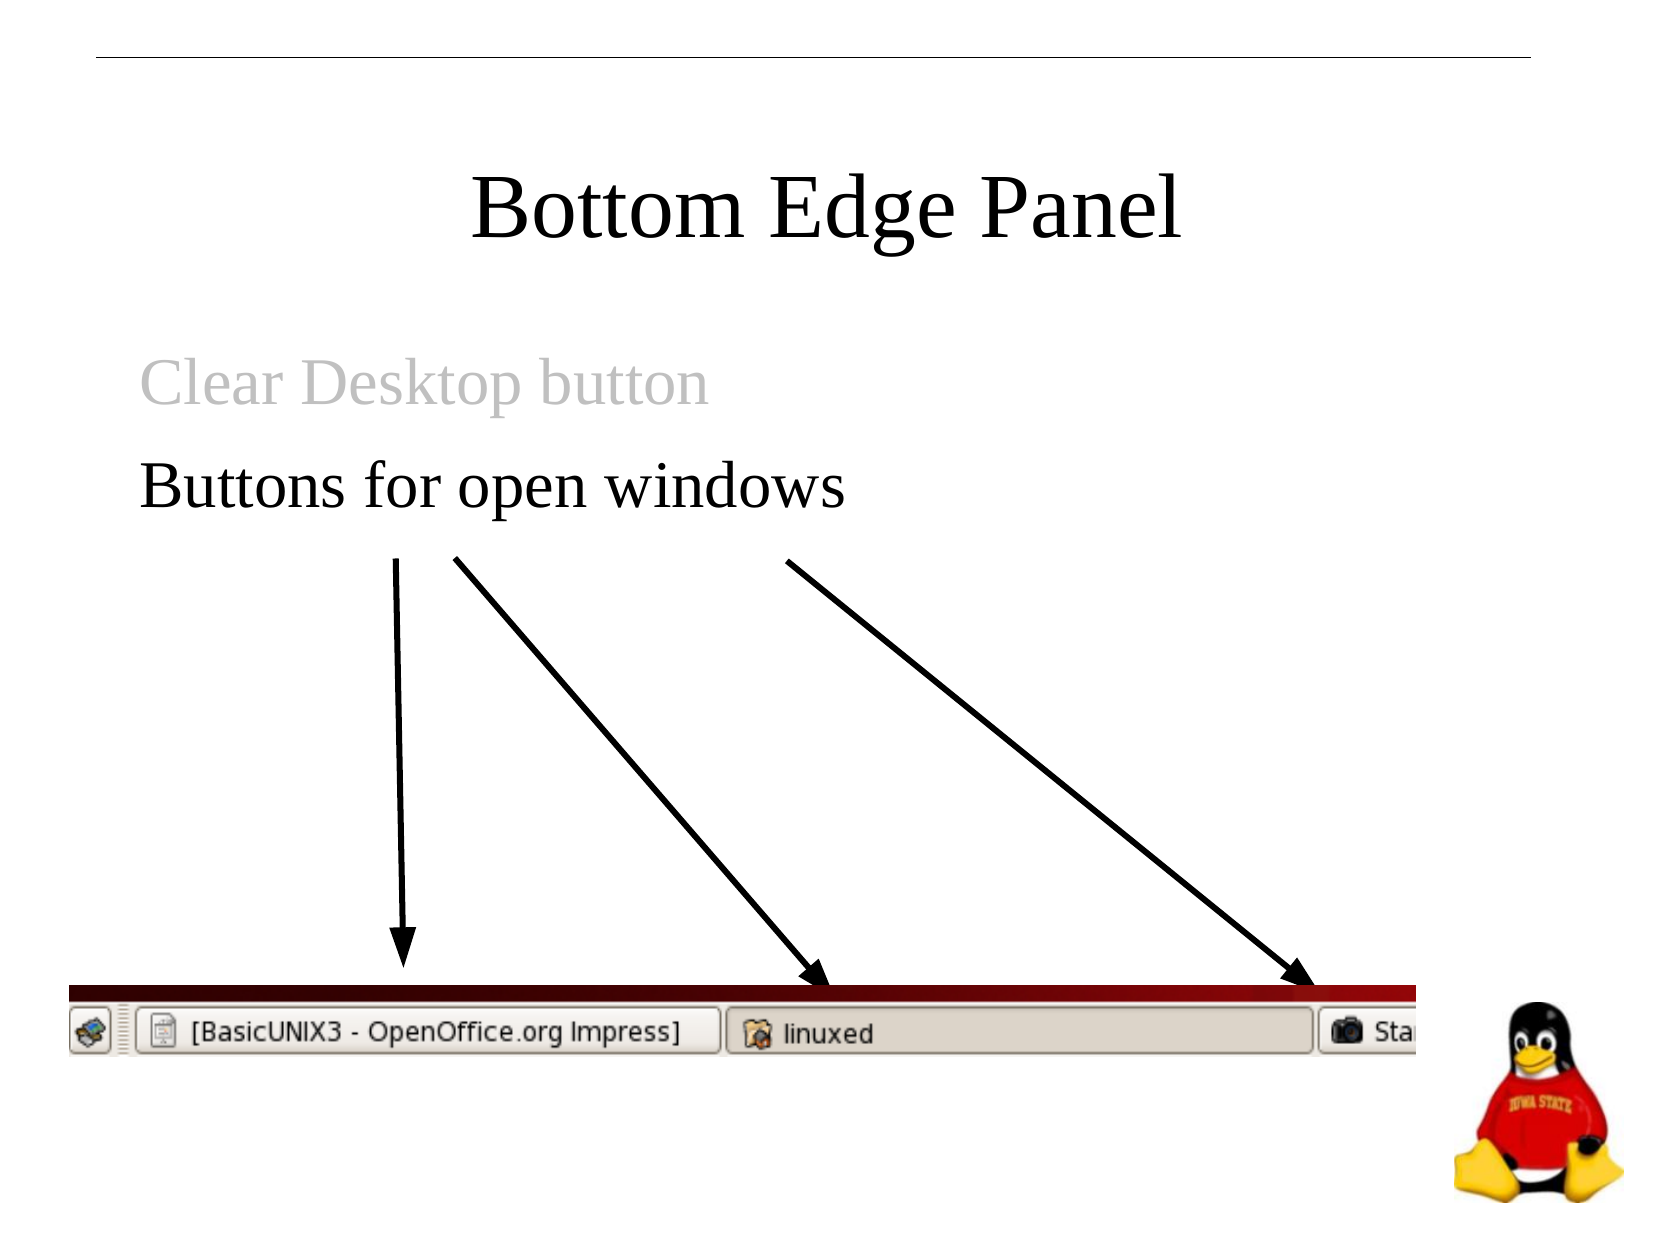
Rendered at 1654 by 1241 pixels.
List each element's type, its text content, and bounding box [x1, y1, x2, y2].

list Clear Desktop button Buttons for open windows [121, 344, 1534, 560]
title Bottom Edge Panel [121, 102, 1534, 311]
picture [69, 985, 1416, 1057]
picture [1454, 1002, 1624, 1203]
